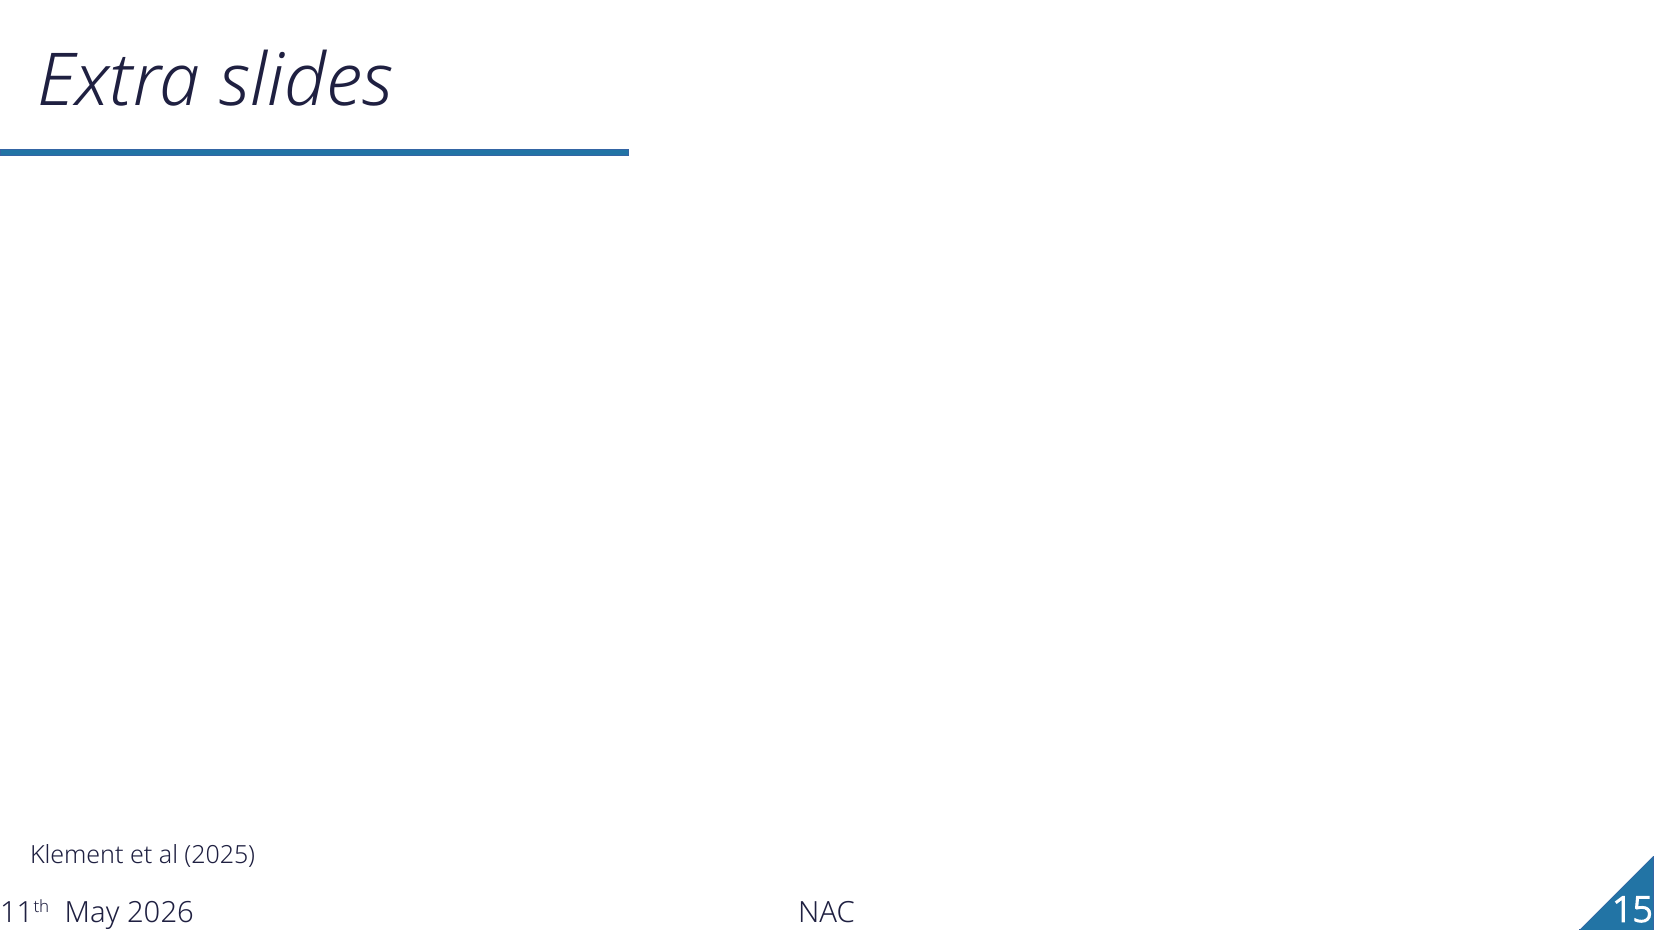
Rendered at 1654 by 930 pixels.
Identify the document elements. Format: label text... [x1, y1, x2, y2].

text_box 15 [1129, 876, 1653, 930]
text_box Klement et al (2025) [0, 829, 271, 886]
title Extra slides [37, 0, 1612, 156]
text_box [1633, 856, 1653, 876]
